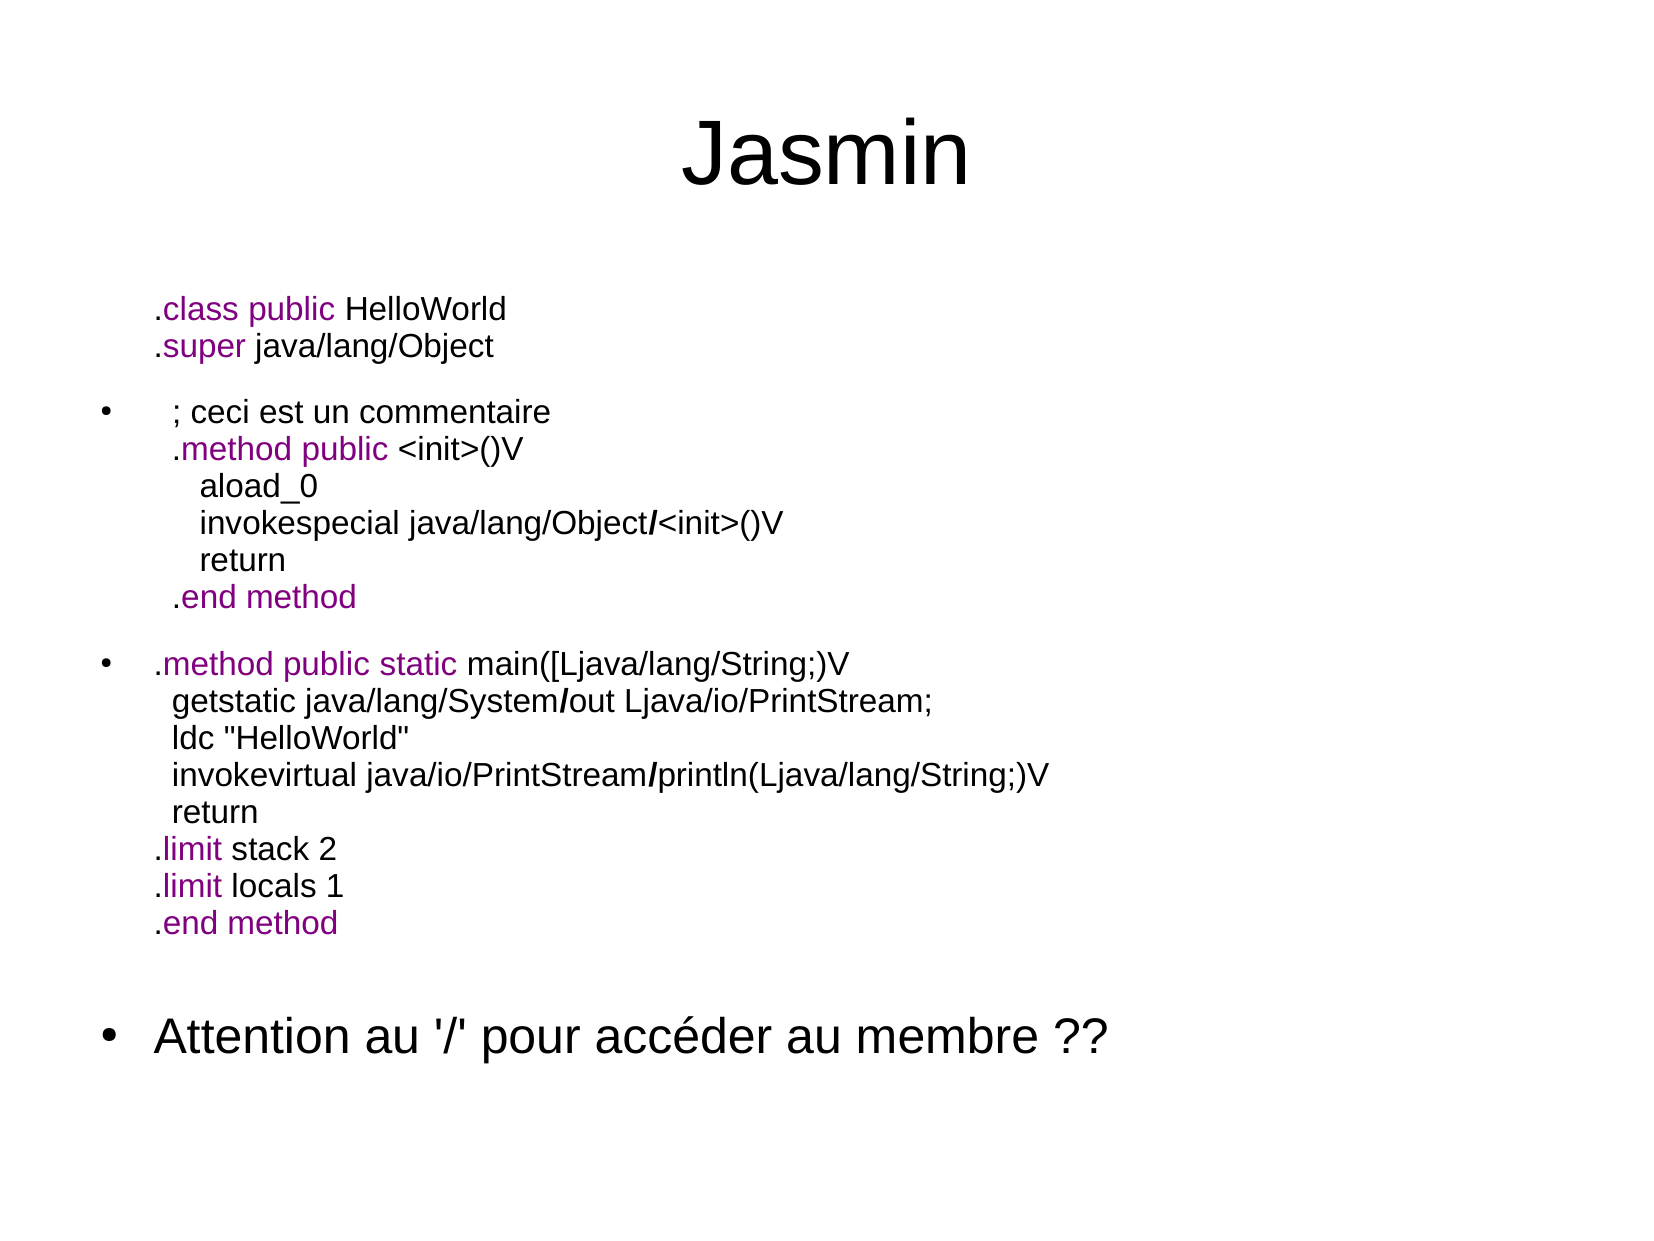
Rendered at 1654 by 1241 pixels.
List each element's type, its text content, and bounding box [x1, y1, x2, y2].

list .class public HelloWorld .super java/lang/Object ; ceci est un commentaire .method public <init>()V aload_0 invokespecial java/lang/Object/<init>()V return .end method .method public static main([Ljava/lang/String;)V getstatic java/lang/System/out Ljava/io/PrintStream; ldc "HelloWorld" invokevirtual java/io/PrintStream/println(Ljava/lang/String;)V return .limit stack 2 .limit locals 1 .end method Attention au '/' pour accéder au membre ?? [82, 290, 1571, 1094]
title Jasmin [82, 56, 1571, 250]
